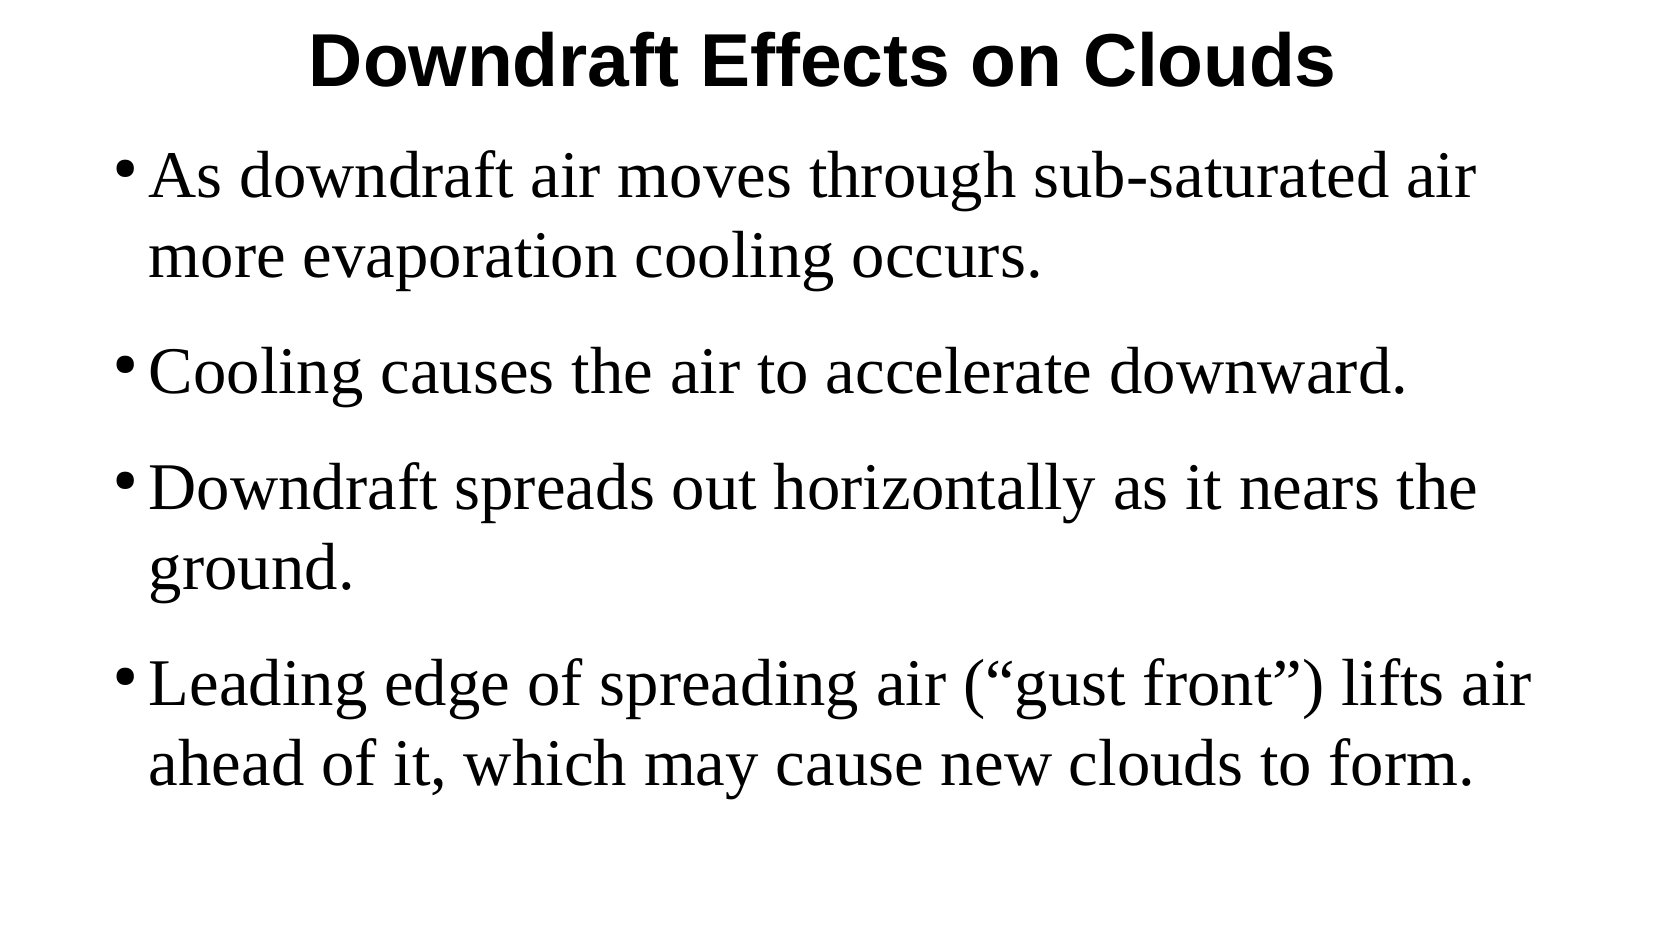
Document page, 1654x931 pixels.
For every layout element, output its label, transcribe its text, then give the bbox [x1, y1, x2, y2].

title Downdraft Effects on Clouds [0, 5, 1651, 107]
text_box As downdraft air moves through sub-saturated air more evaporation cooling occurs. Cooling causes the air to accelerate downward. Downdraft spreads out horizontally as it nears the ground. Leading edge of spreading air (“gust front”) lifts air ahead of it, which may cause new clouds to form. [79, 123, 1570, 806]
